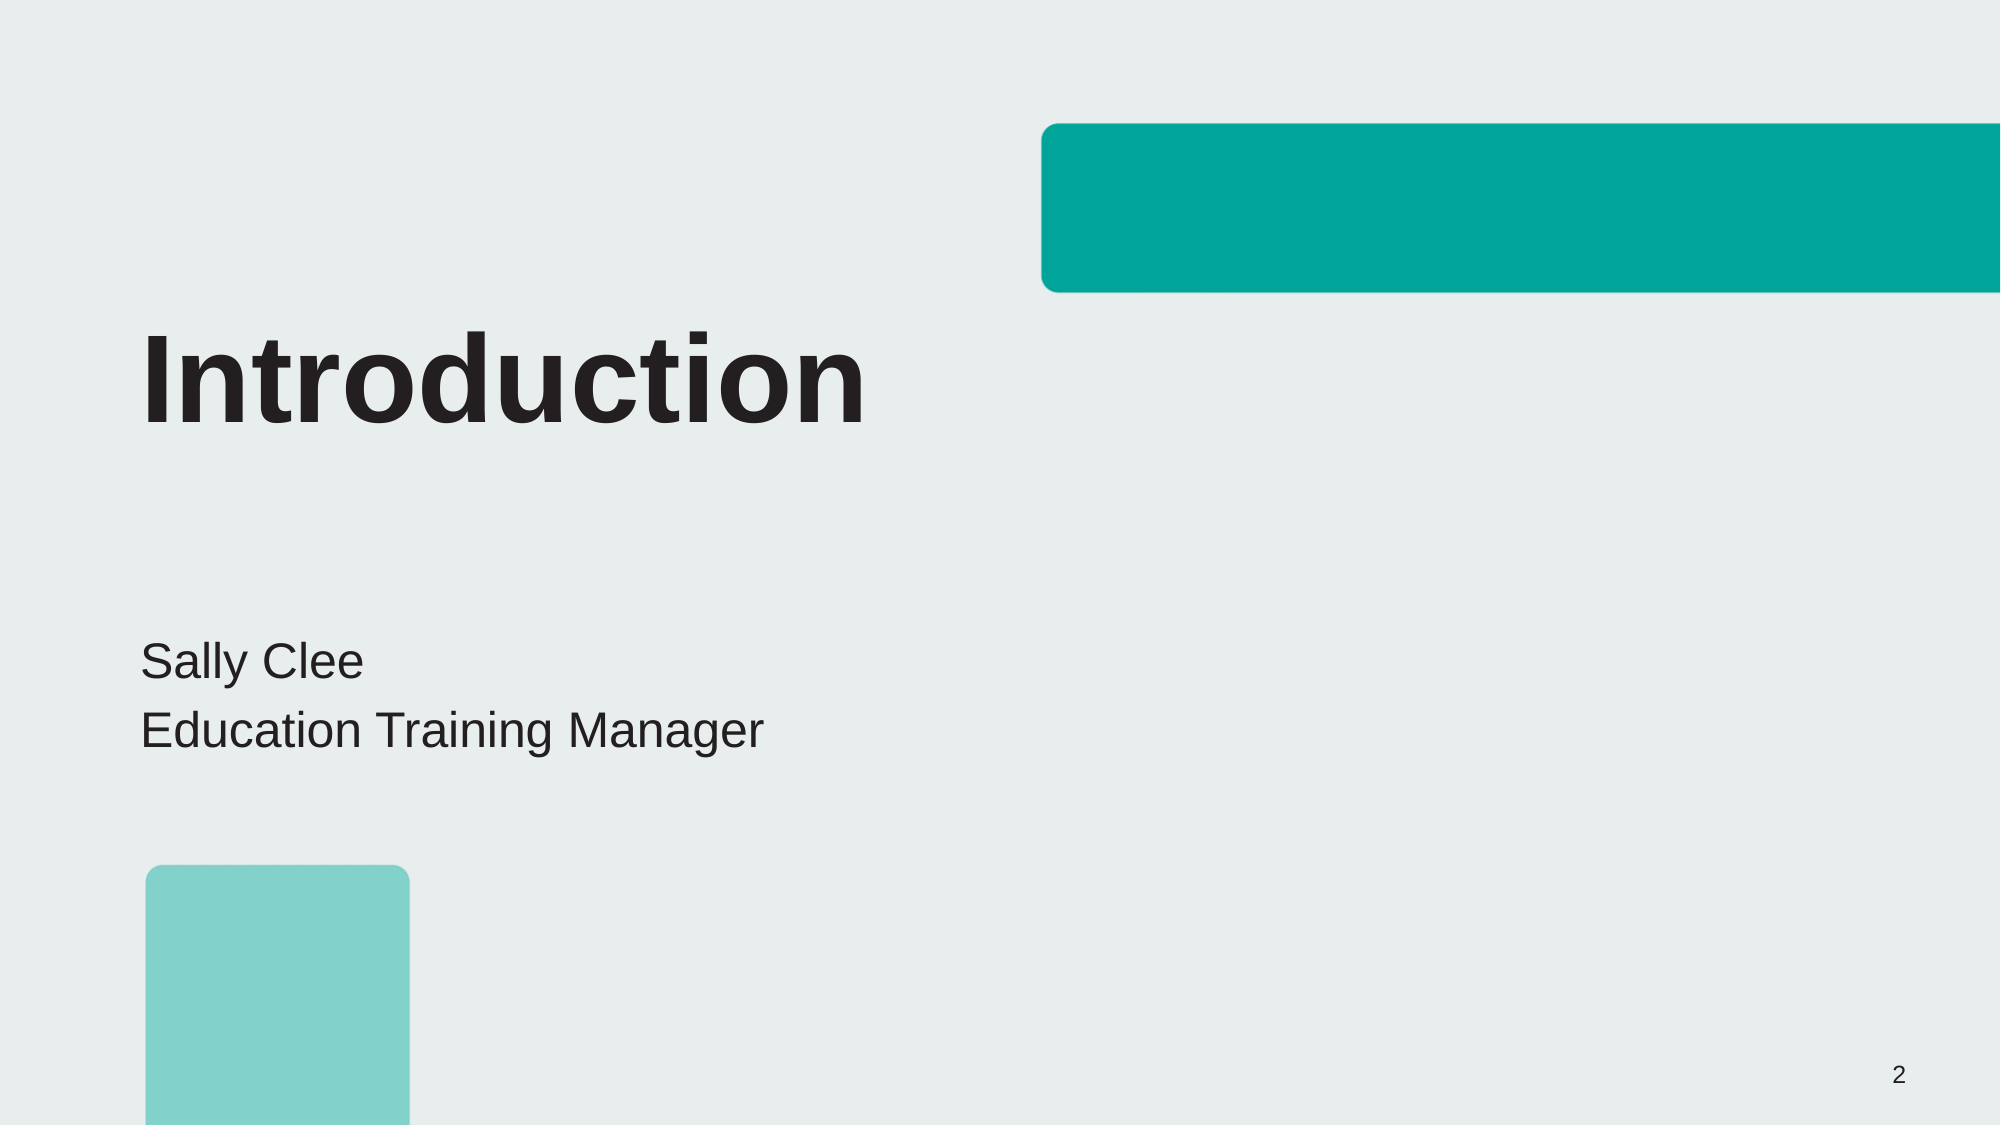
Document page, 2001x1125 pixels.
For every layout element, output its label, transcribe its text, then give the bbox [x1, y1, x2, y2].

list Introduction [140, 314, 1073, 572]
list Sally Clee Education Training Manager [140, 640, 779, 788]
